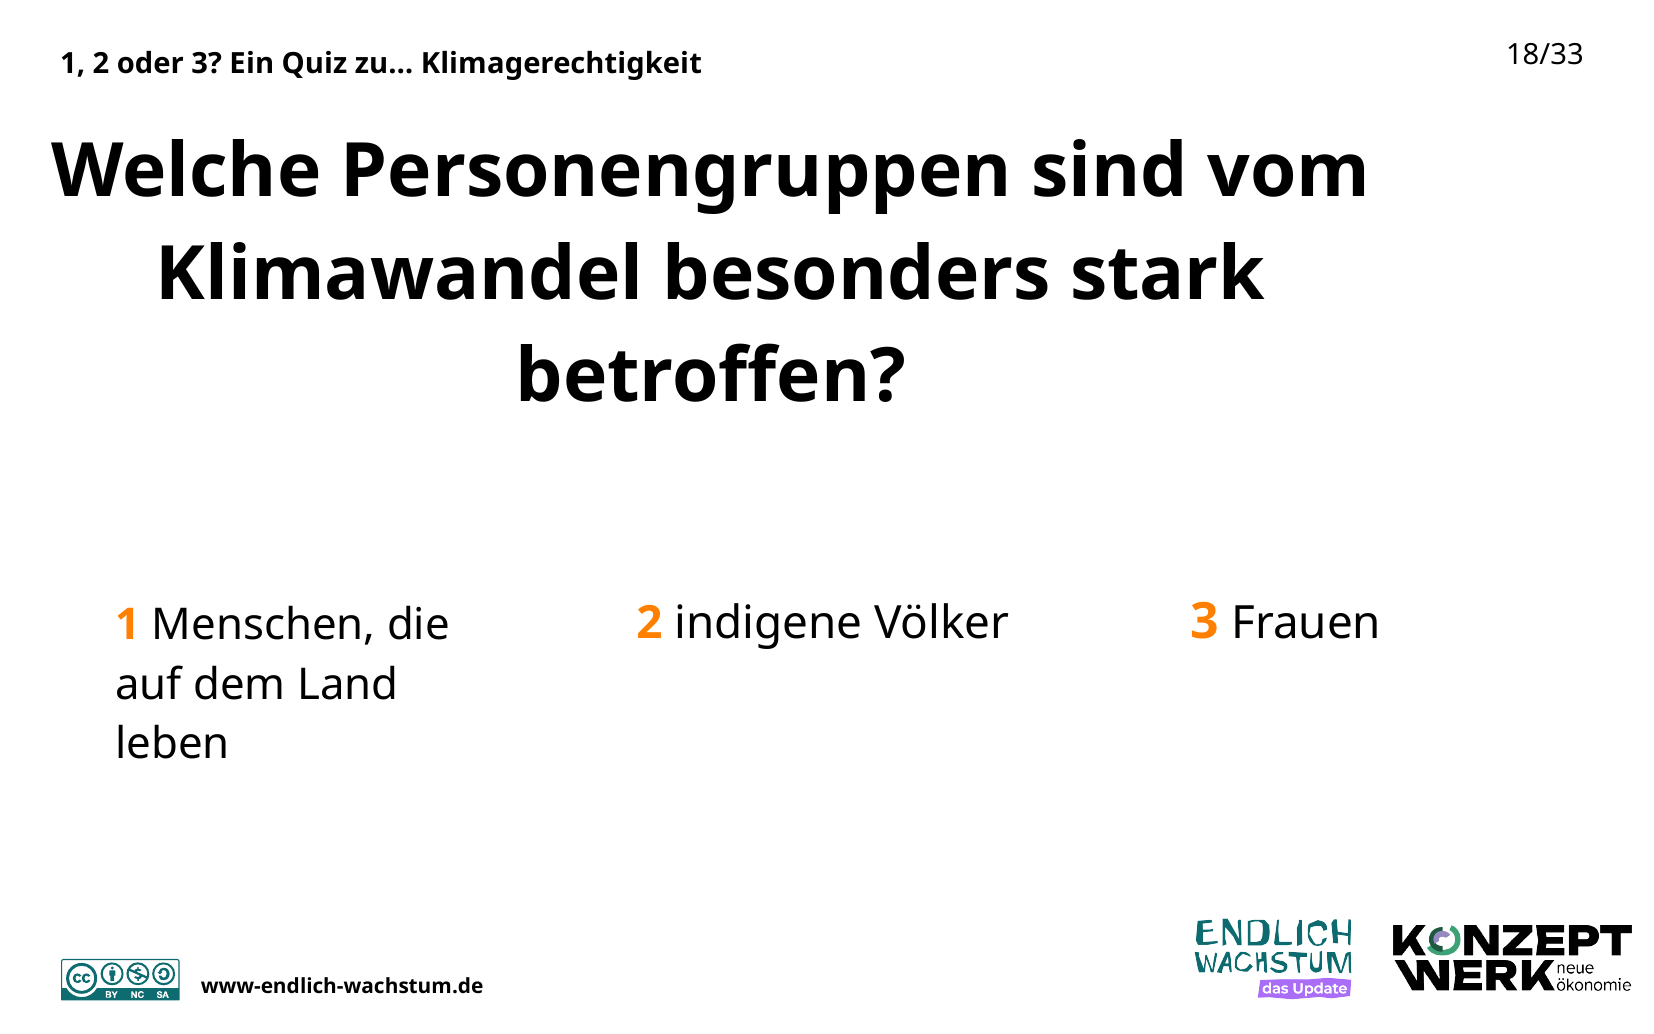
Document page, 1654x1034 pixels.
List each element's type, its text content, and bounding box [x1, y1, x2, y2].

picture [1387, 917, 1636, 997]
text_box 3 Frauen [1104, 578, 1601, 823]
picture [1176, 900, 1374, 1011]
title Welche Personengruppen sind vom Klimawandel besonders stark betroffen? [51, 116, 1540, 435]
text_box 2 indigene Völker [550, 582, 1086, 761]
text_box 1 Menschen, die auf dem Land leben [29, 585, 491, 768]
